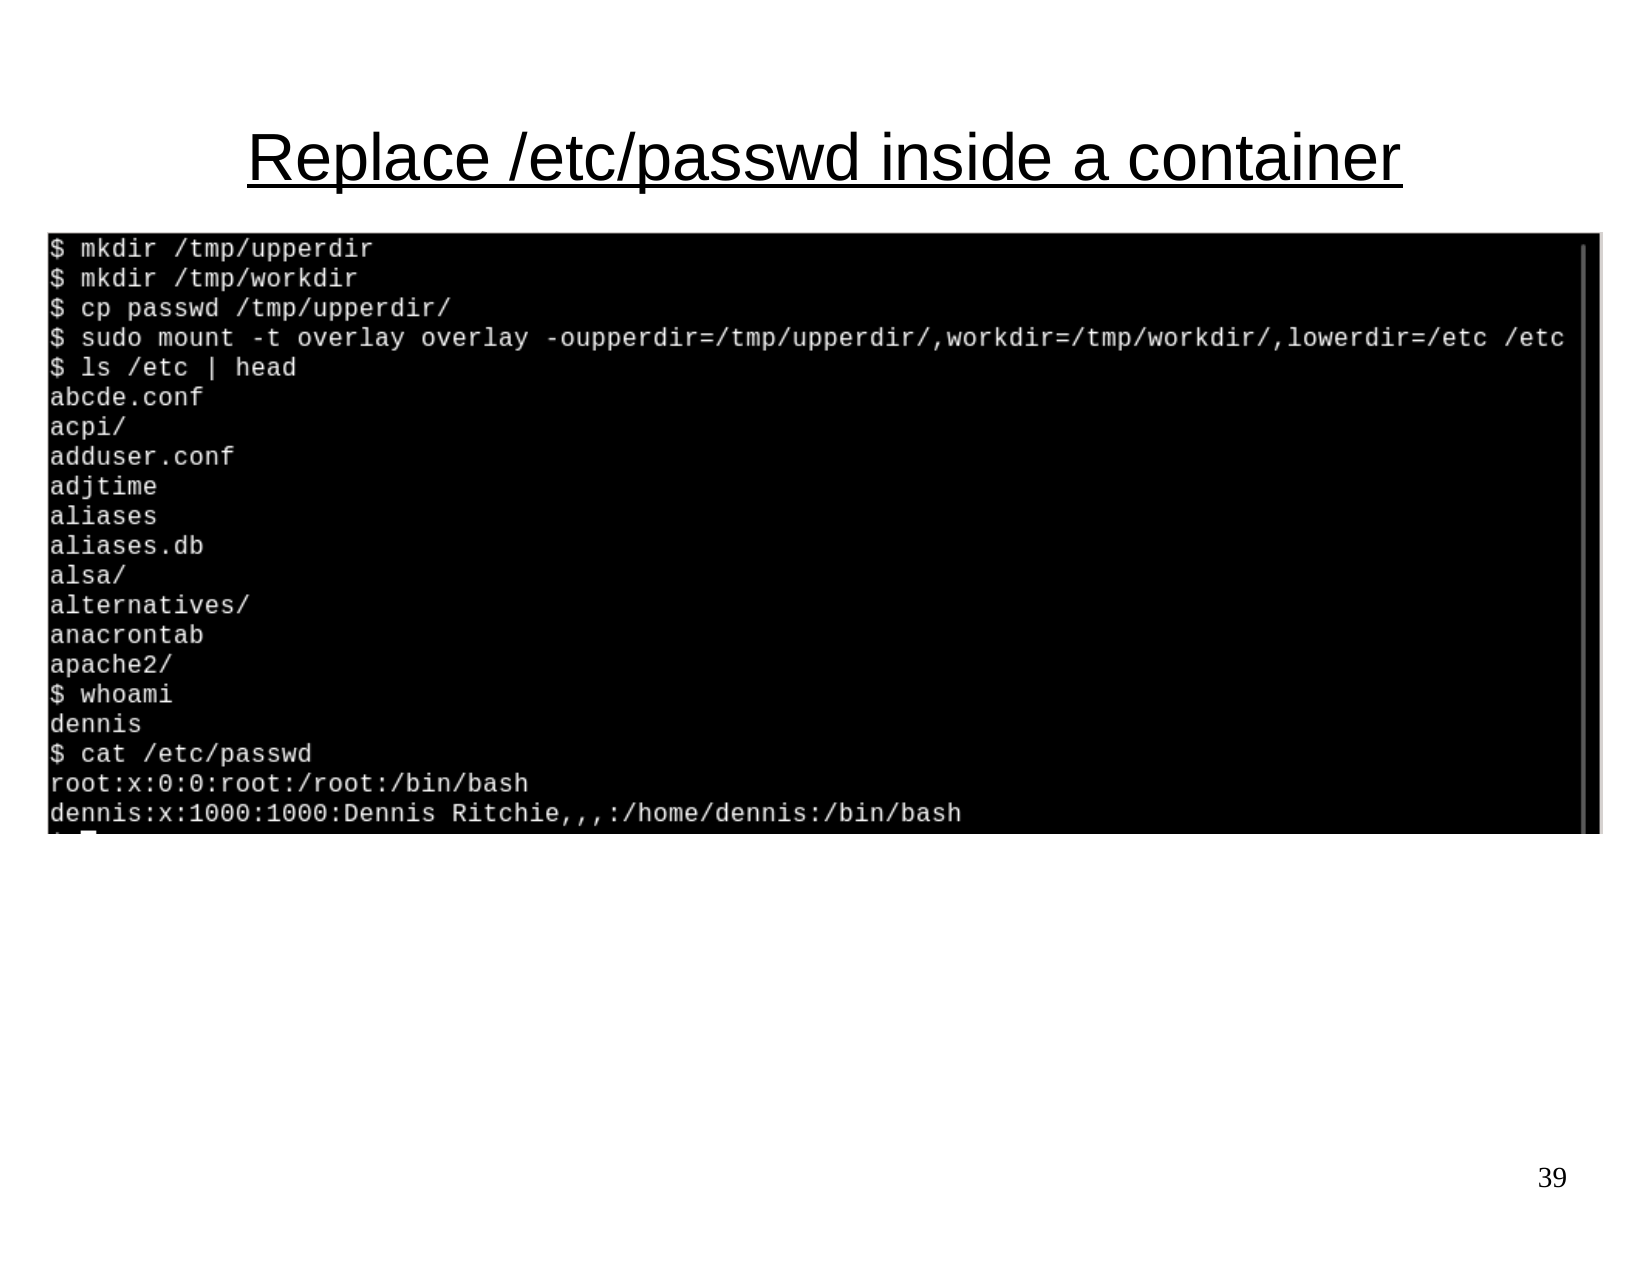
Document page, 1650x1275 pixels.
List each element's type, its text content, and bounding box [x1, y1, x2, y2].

picture [47, 232, 1603, 834]
title Replace /etc/passwd inside a container [82, 50, 1568, 232]
